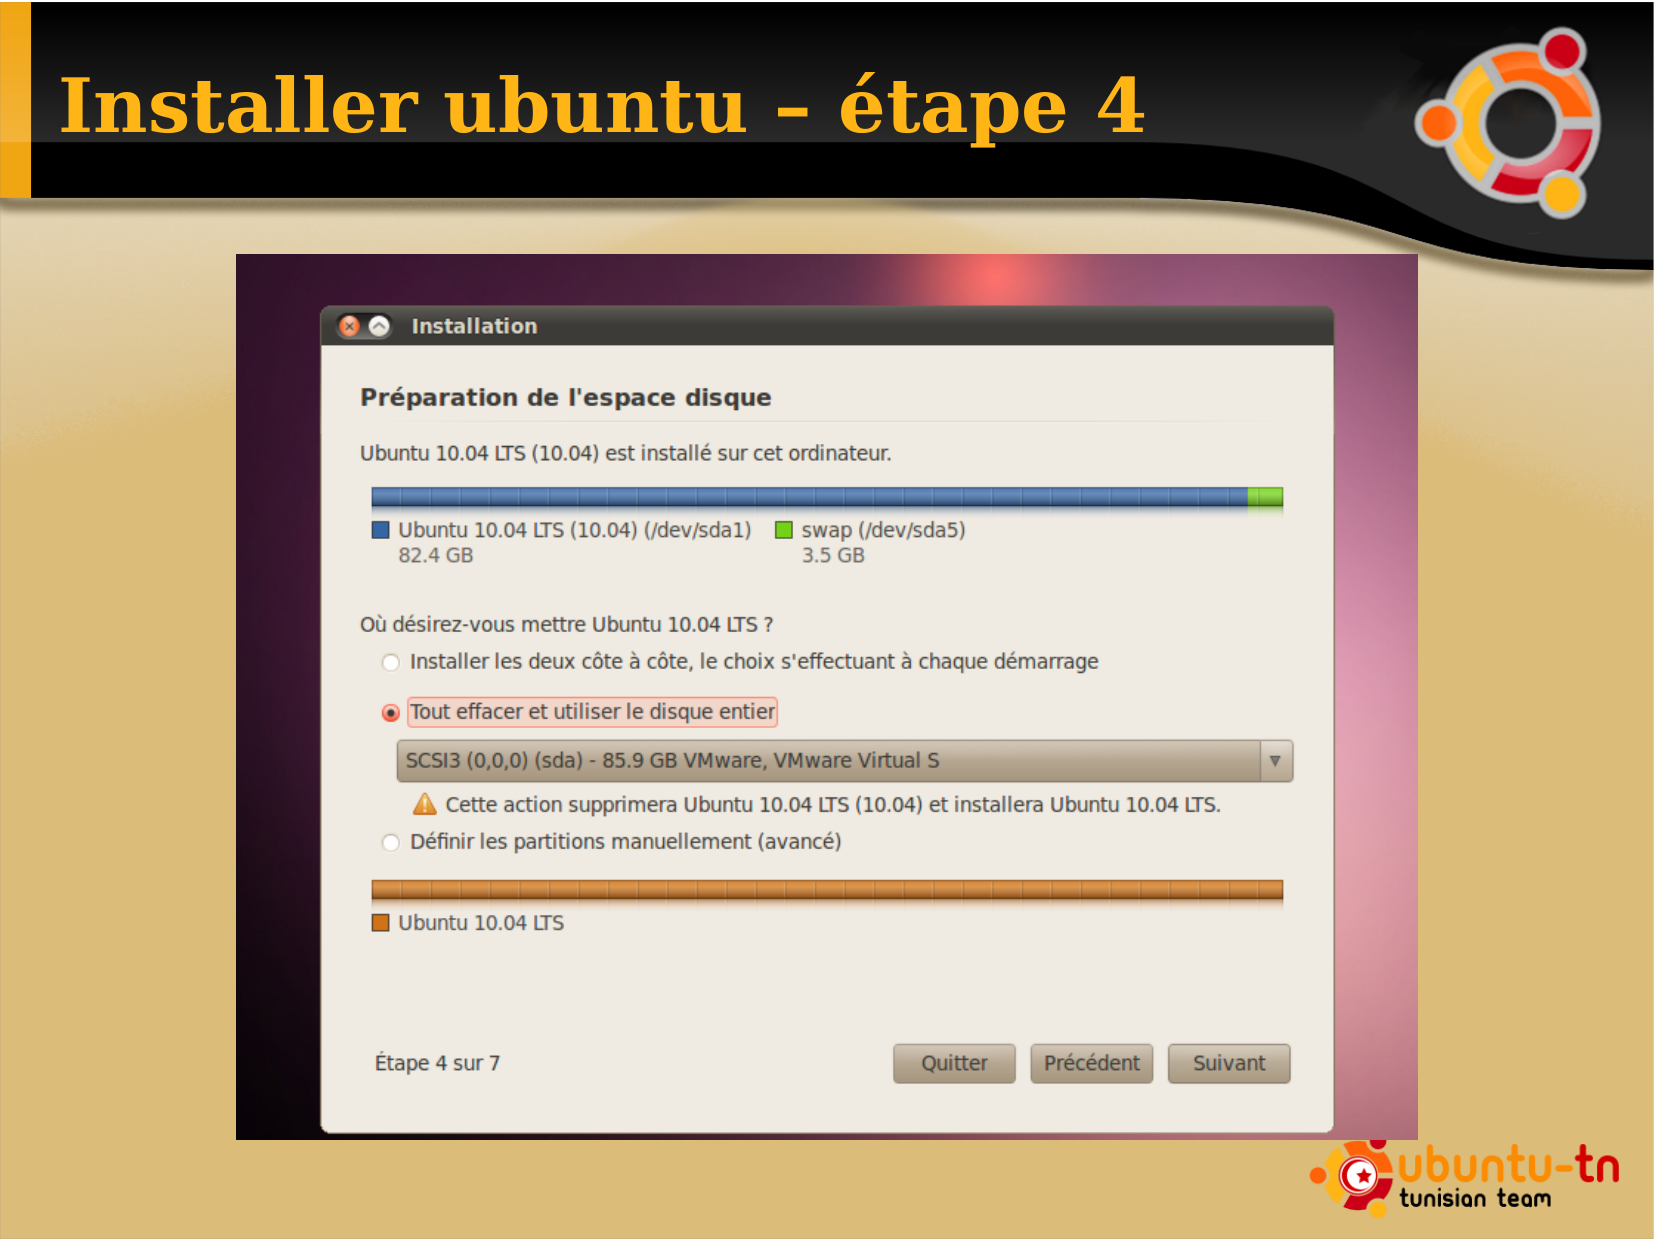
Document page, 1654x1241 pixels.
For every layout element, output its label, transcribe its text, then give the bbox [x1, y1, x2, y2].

picture [0, 0, 1654, 1241]
title Installer ubuntu – étape 4 [59, 9, 1447, 202]
